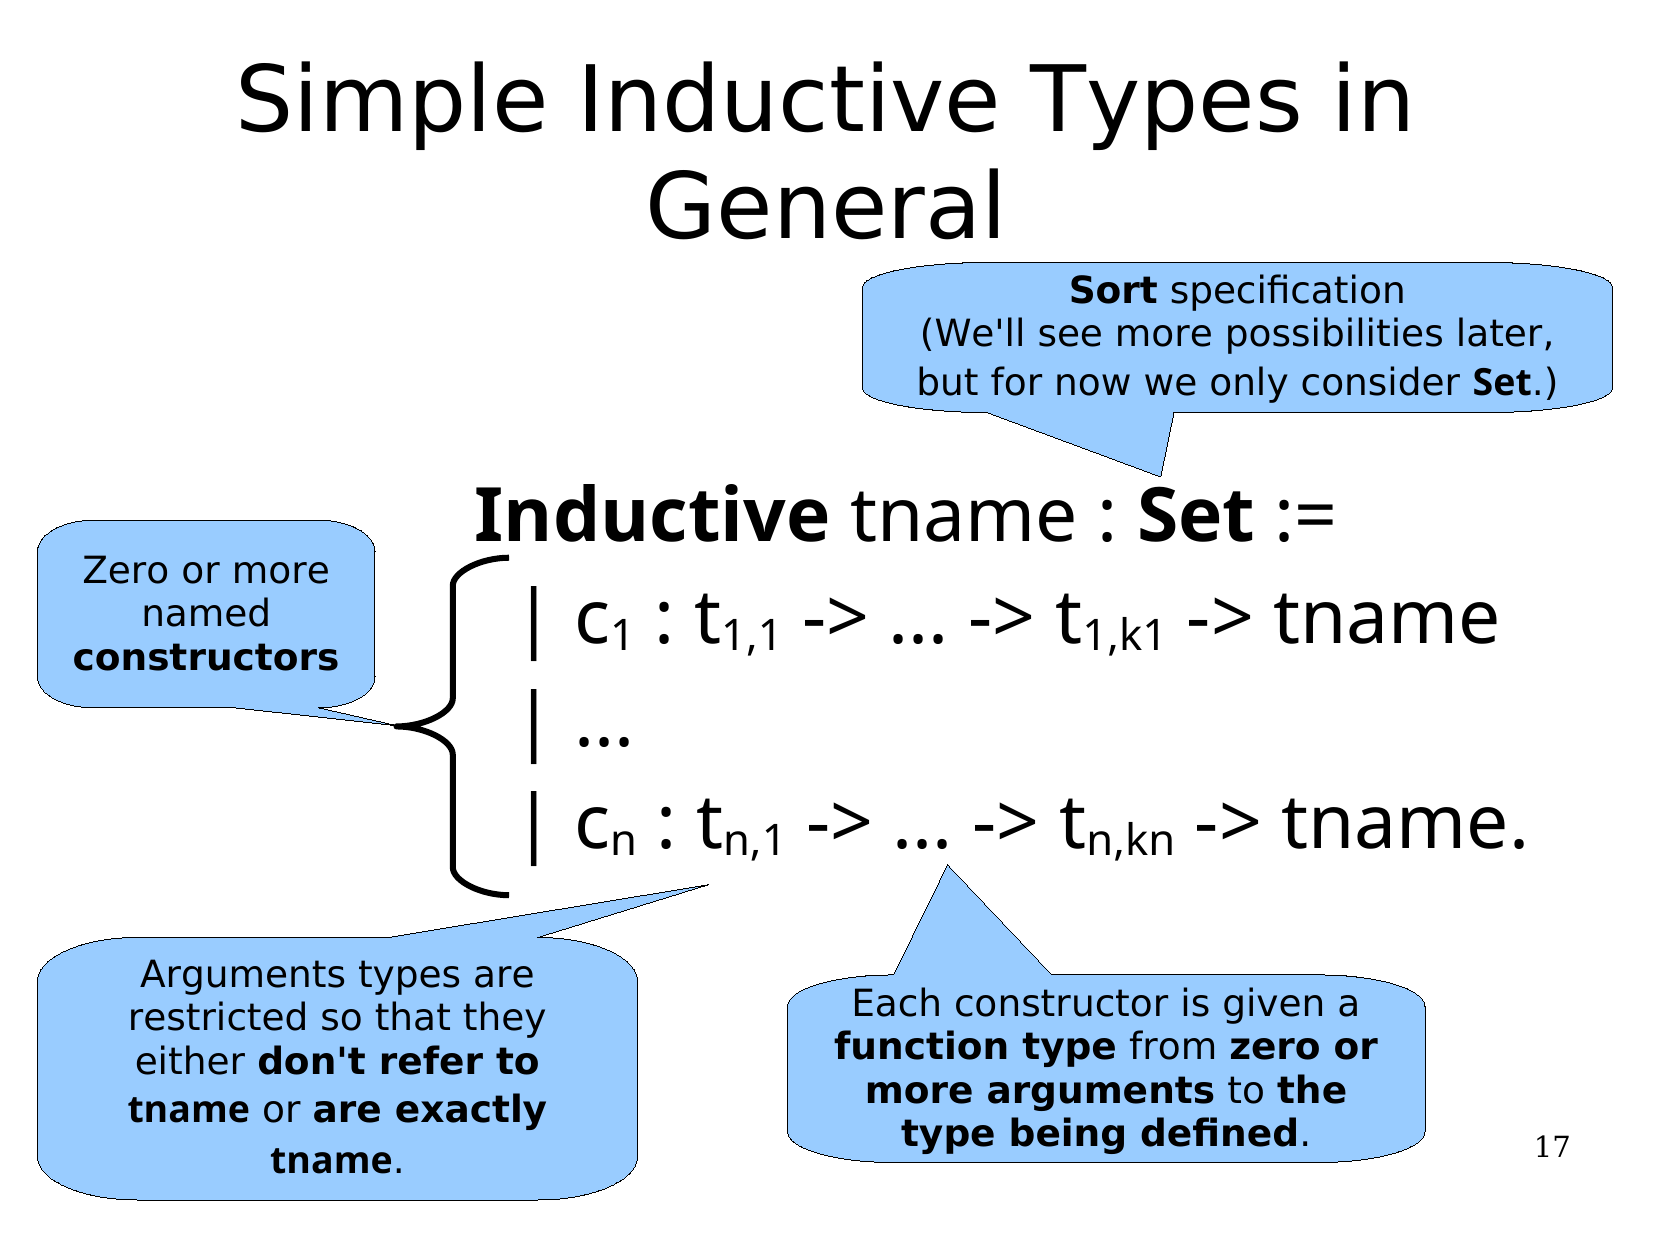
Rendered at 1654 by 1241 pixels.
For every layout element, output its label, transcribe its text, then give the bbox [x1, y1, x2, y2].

text_box Zero or more named constructors [37, 520, 398, 726]
text_box Arguments types are restricted so that they either don't refer to tname or are exactly tname. [37, 884, 709, 1201]
text_box Each constructor is given a function type from zero or more arguments to the type being defined. [787, 864, 1426, 1163]
text_box Sort specification (We'll see more possibilities later, but for now we only consider Set.) [862, 262, 1613, 477]
title Simple Inductive Types in General [82, 45, 1571, 261]
text_box Inductive tname : Set := | c1 : t1,1 -> ... -> t1,k1 -> tname | ... | cn : tn,1 -> ... -> tn,kn -> tname. [459, 453, 1607, 909]
